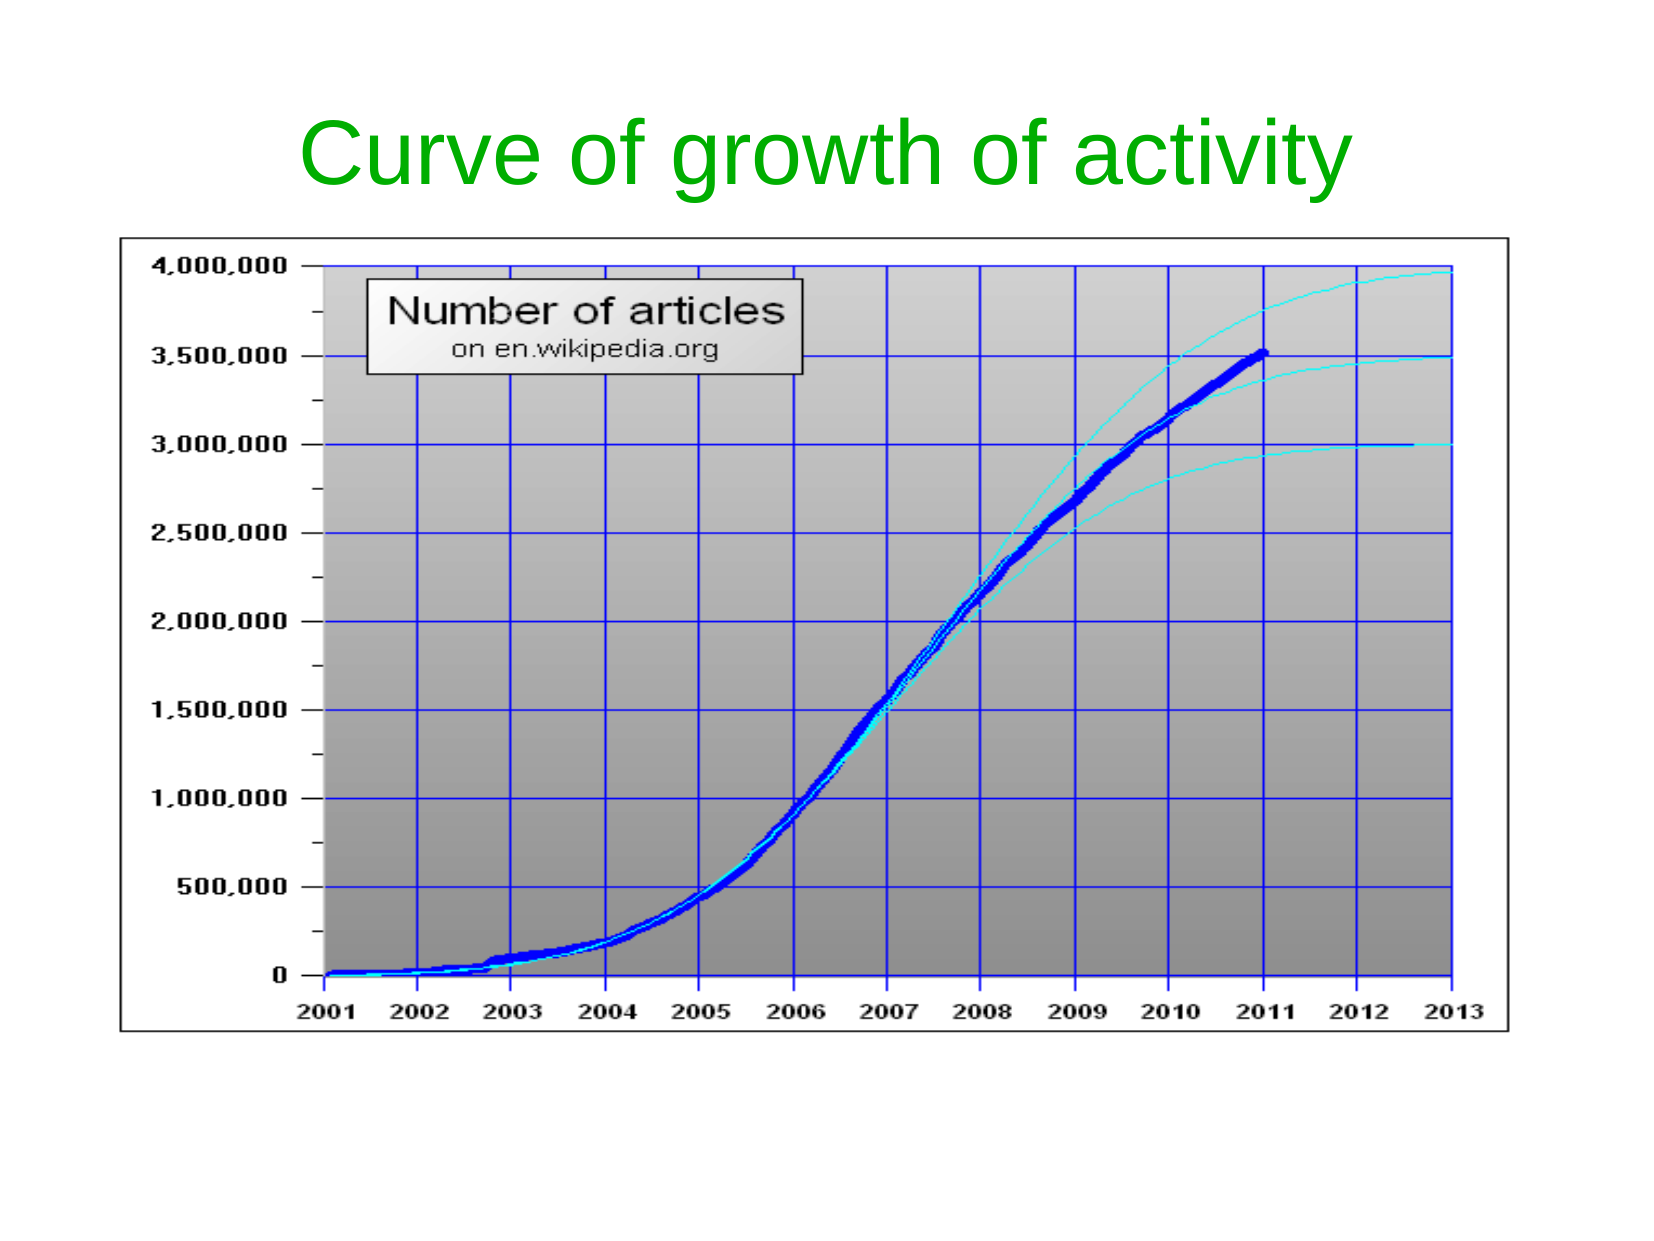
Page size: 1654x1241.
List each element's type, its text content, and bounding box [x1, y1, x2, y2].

title Curve of growth of activity [82, 49, 1571, 257]
picture [118, 236, 1512, 1034]
